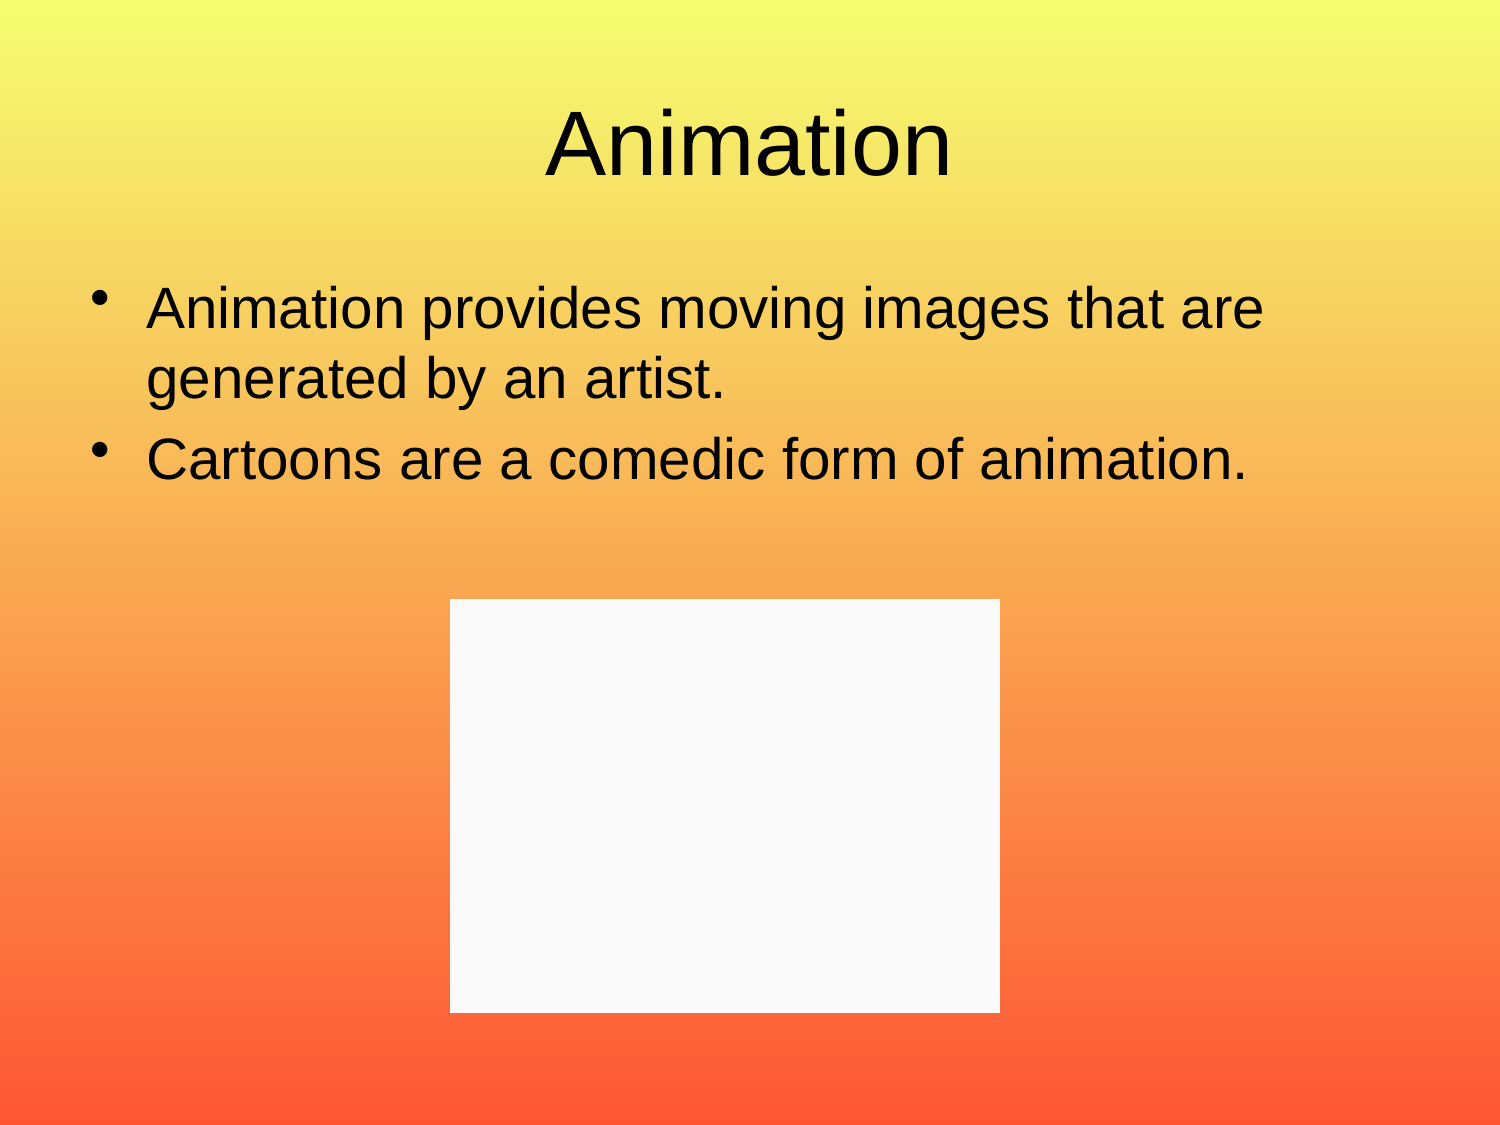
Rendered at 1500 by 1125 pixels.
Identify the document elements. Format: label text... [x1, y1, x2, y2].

list Animation provides moving images that are generated by an artist. Cartoons are a comedic form of animation. [75, 262, 1413, 1005]
title Animation [75, 45, 1425, 233]
picture [450, 599, 1000, 1013]
